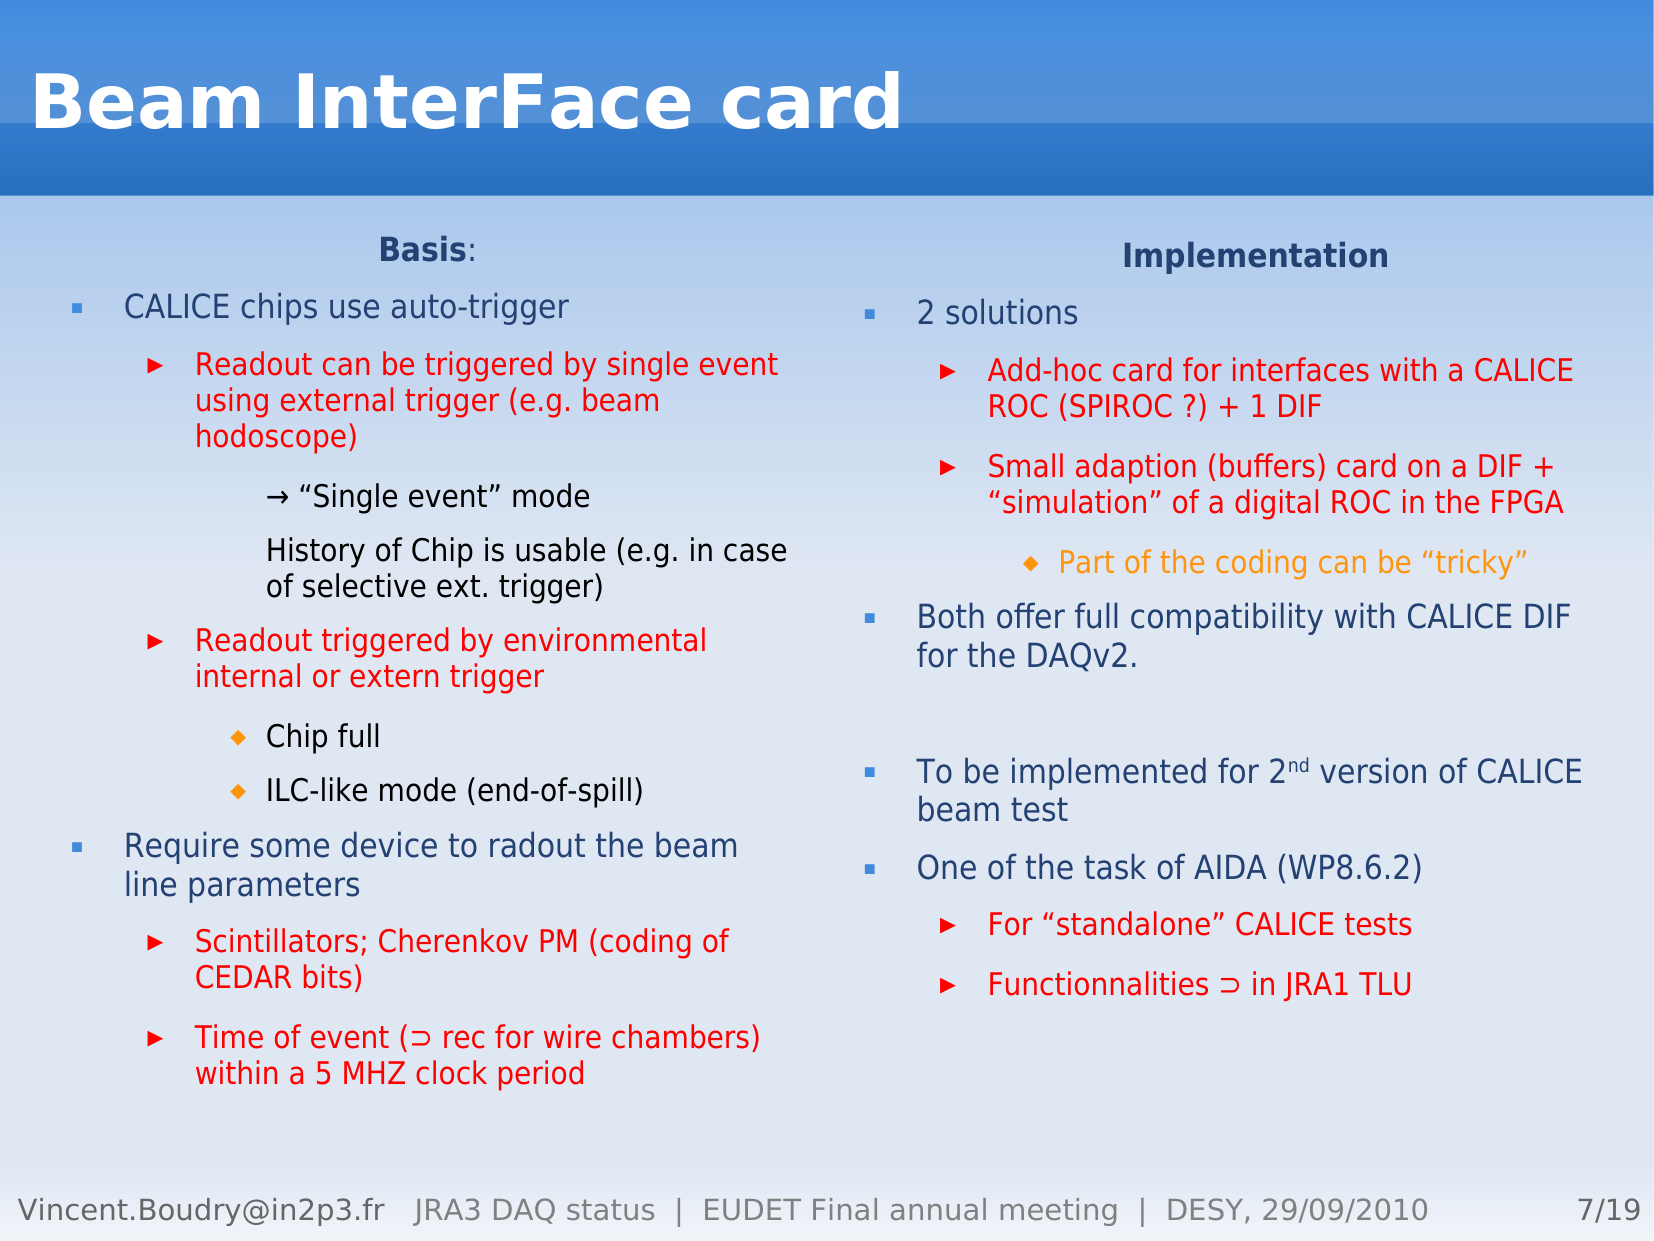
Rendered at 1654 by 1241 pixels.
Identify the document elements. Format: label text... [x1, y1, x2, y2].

list Basis: CALICE chips use auto-trigger Readout can be triggered by single event using external trigger (e.g. beam hodoscope) → “Single event” mode History of Chip is usable (e.g. in case of selective ext. trigger) Readout triggered by environmental internal or extern trigger Chip full ILC-like mode (end-of-spill) Require some device to radout the beam line parameters Scintillators; Cherenkov PM (coding of CEDAR bits) Time of event (⊃ rec for wire chambers) within a 5 MHZ clock period [53, 230, 803, 1146]
picture [0, 0, 1654, 1241]
title Beam InterFace card [29, 0, 1654, 207]
list Implementation 2 solutions Add-hoc card for interfaces with a CALICE ROC (SPIROC ?) + 1 DIF Small adaption (buffers) card on a DIF + “simulation” of a digital ROC in the FPGA Part of the coding can be “tricky” Both offer full compatibility with CALICE DIF for the DAQv2. To be implemented for 2nd version of CALICE beam test One of the task of AIDA (WP8.6.2) For “standalone” CALICE tests Functionnalities ⊃ in JRA1 TLU [845, 236, 1596, 1152]
